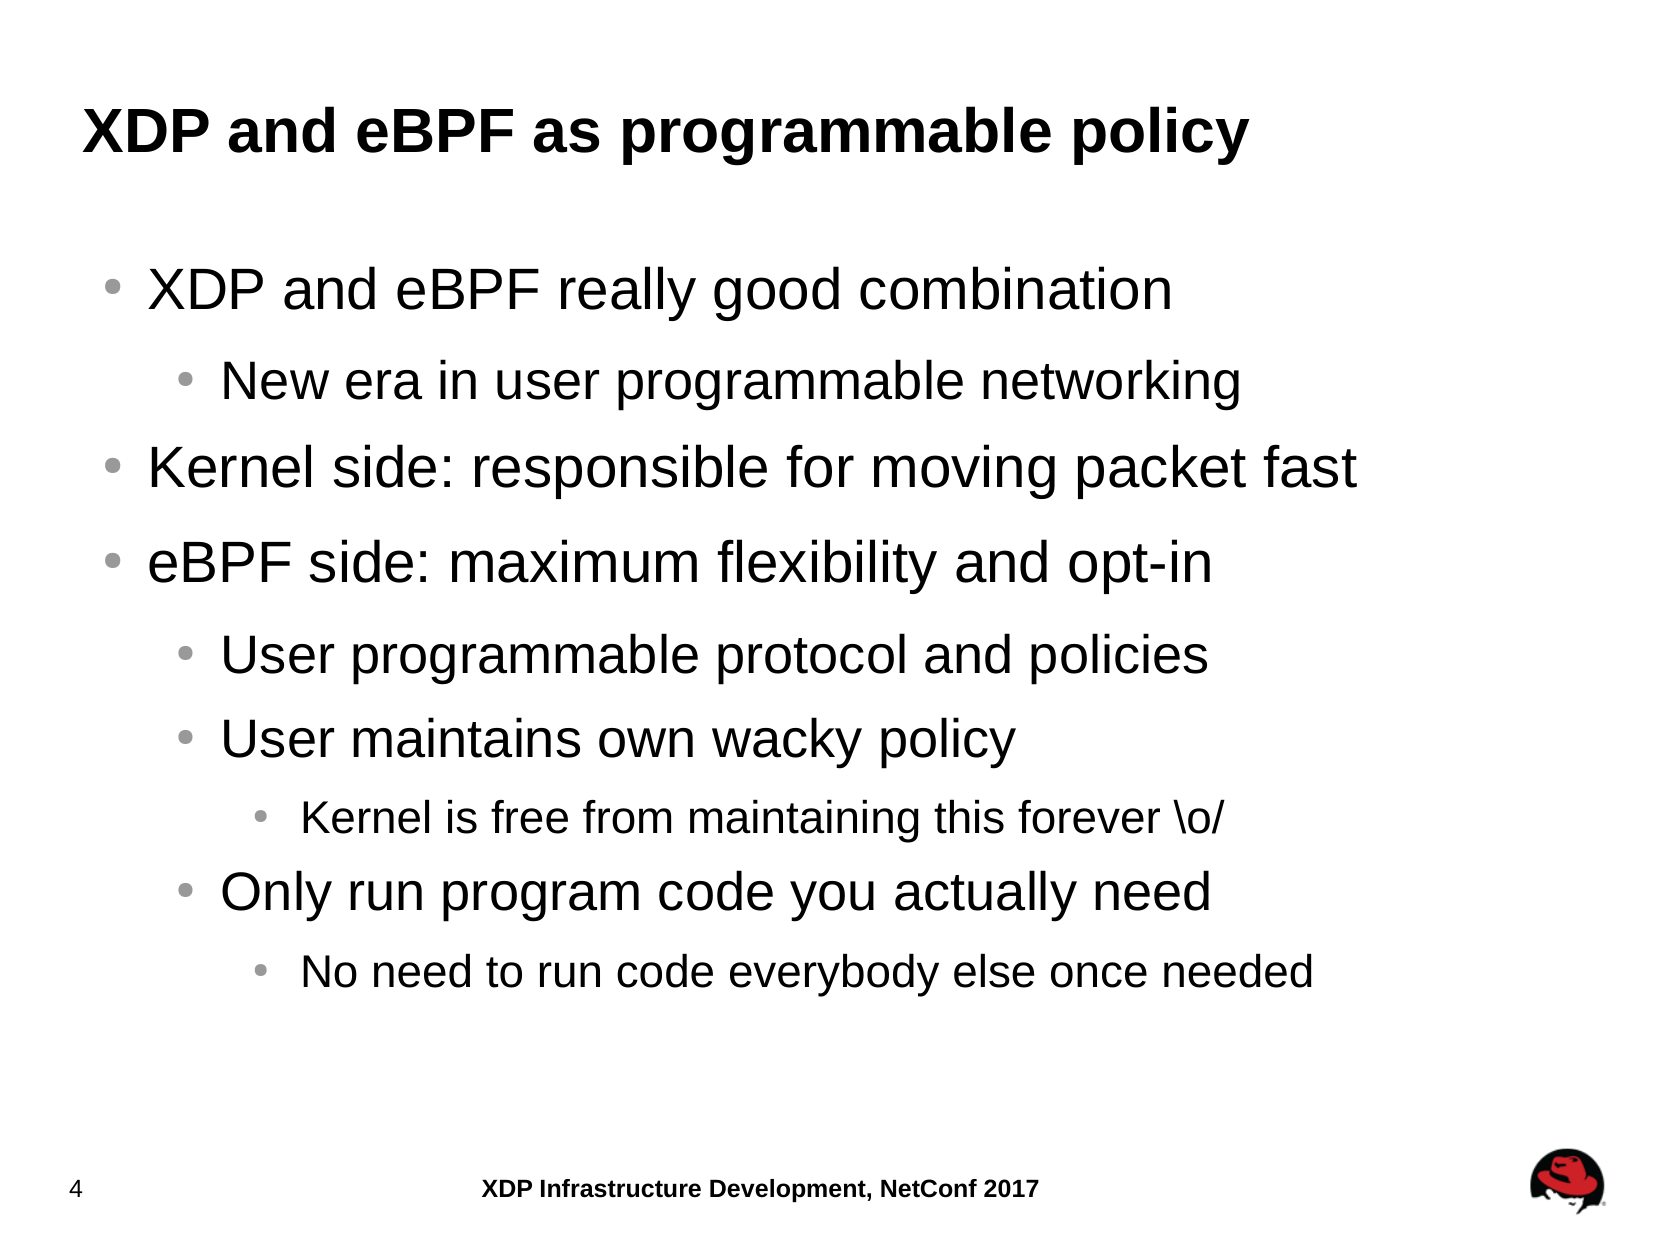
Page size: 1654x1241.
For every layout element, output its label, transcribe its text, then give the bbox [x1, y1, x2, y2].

list XDP and eBPF really good combination New era in user programmable networking Kernel side: responsible for moving packet fast eBPF side: maximum flexibility and opt-in User programmable protocol and policies User maintains own wacky policy Kernel is free from maintaining this forever \o/ Only run program code you actually need No need to run code everybody else once needed [87, 256, 1576, 1051]
title XDP and eBPF as programmable policy [82, 37, 1571, 226]
picture [1529, 1146, 1612, 1224]
